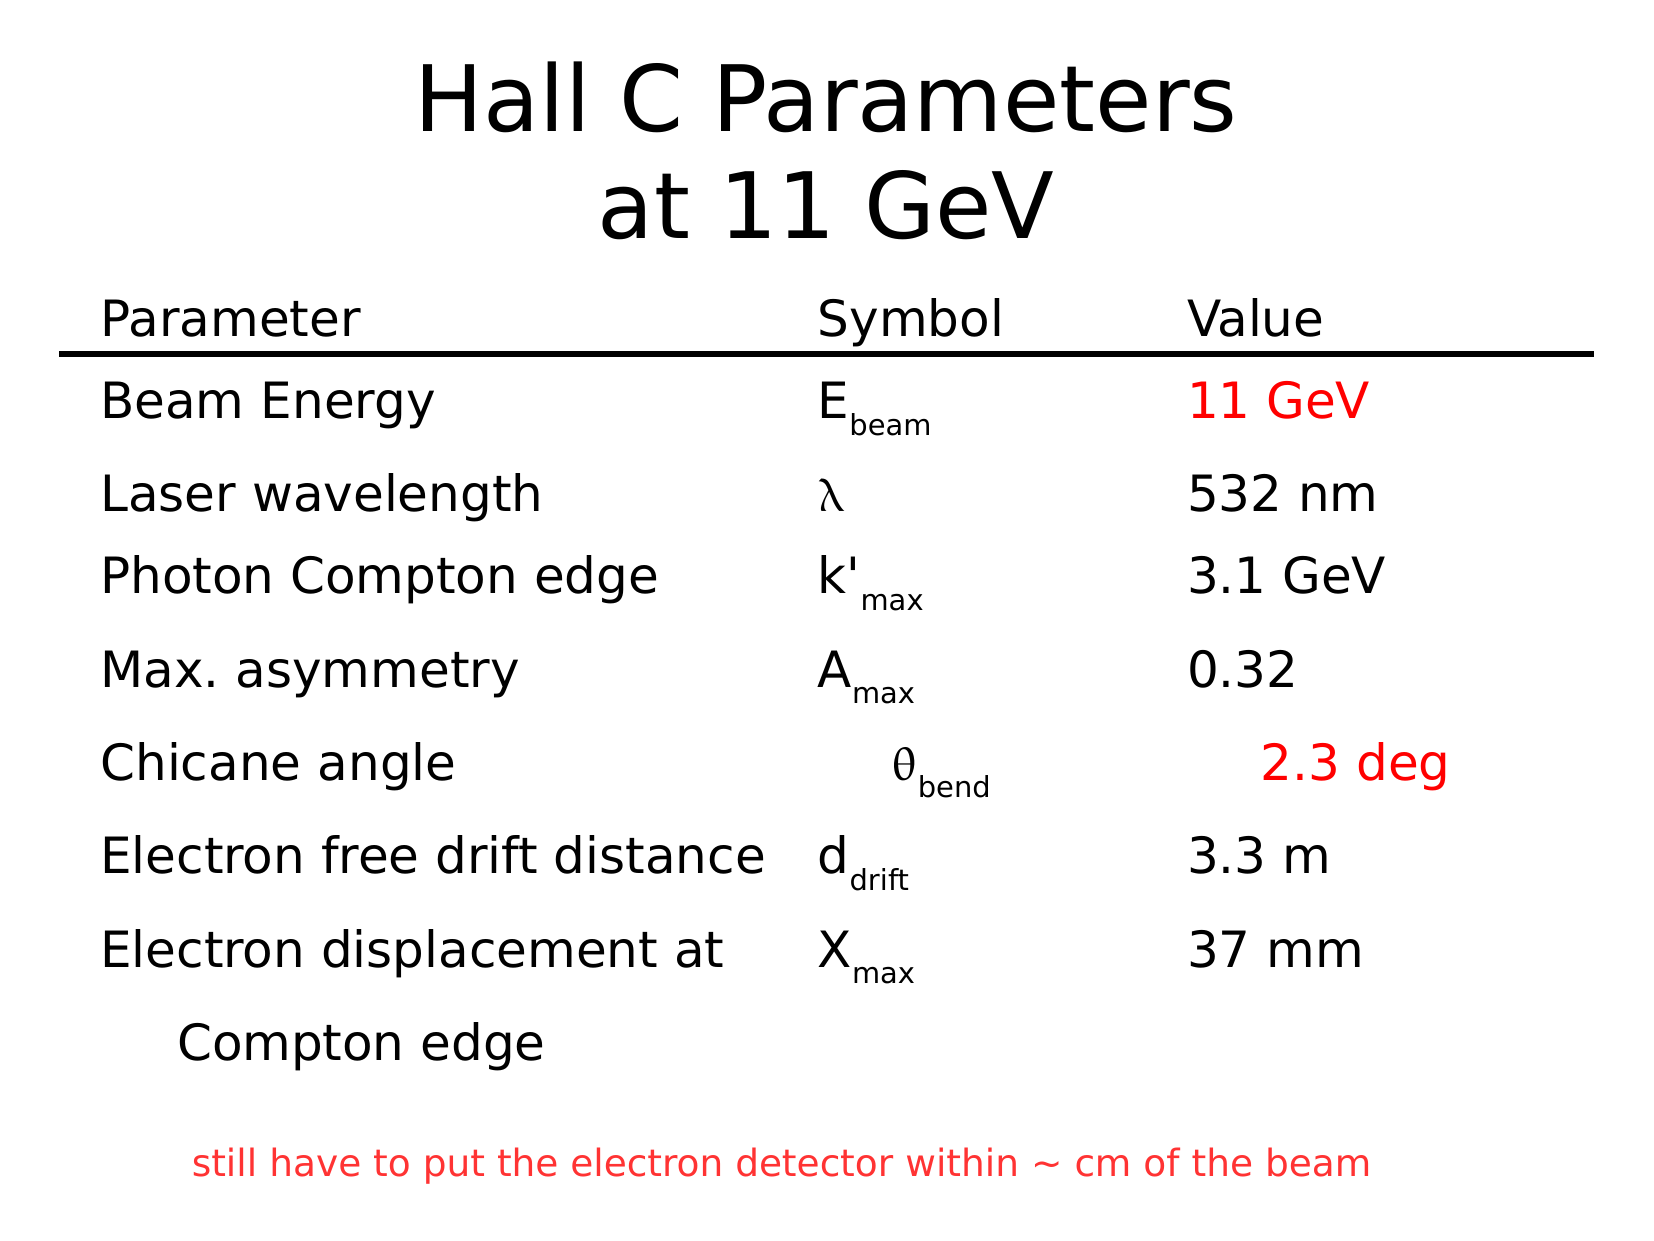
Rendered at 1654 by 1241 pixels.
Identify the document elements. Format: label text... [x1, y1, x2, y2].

text_box still have to put the electron detector within ~ cm of the beam [177, 1133, 1364, 1193]
list Parameter Symbol Value Beam Energy Ebeam 11 GeV Laser wavelength  532 nm Photon Compton edge k'max 3.1 GeV Max. asymmetry Amax 0.32 Chicane angle bend 2.3 deg Electron free drift distance ddrift 3.3 m Electron displacement at Xmax 37 mm Compton edge [82, 357, 1571, 1094]
list Parameter Symbol Value Beam Energy Ebeam 11 GeV Laser wavelength  532 nm Photon Compton edge k'max 3.1 GeV Max. asymmetry Amax 0.32 Chicane angle bend 2.3 deg Electron free drift distance ddrift 3.3 m Electron displacement at Xmax 37 mm Compton edge [82, 290, 1571, 351]
title Hall C Parameters at 11 GeV [82, 45, 1571, 261]
